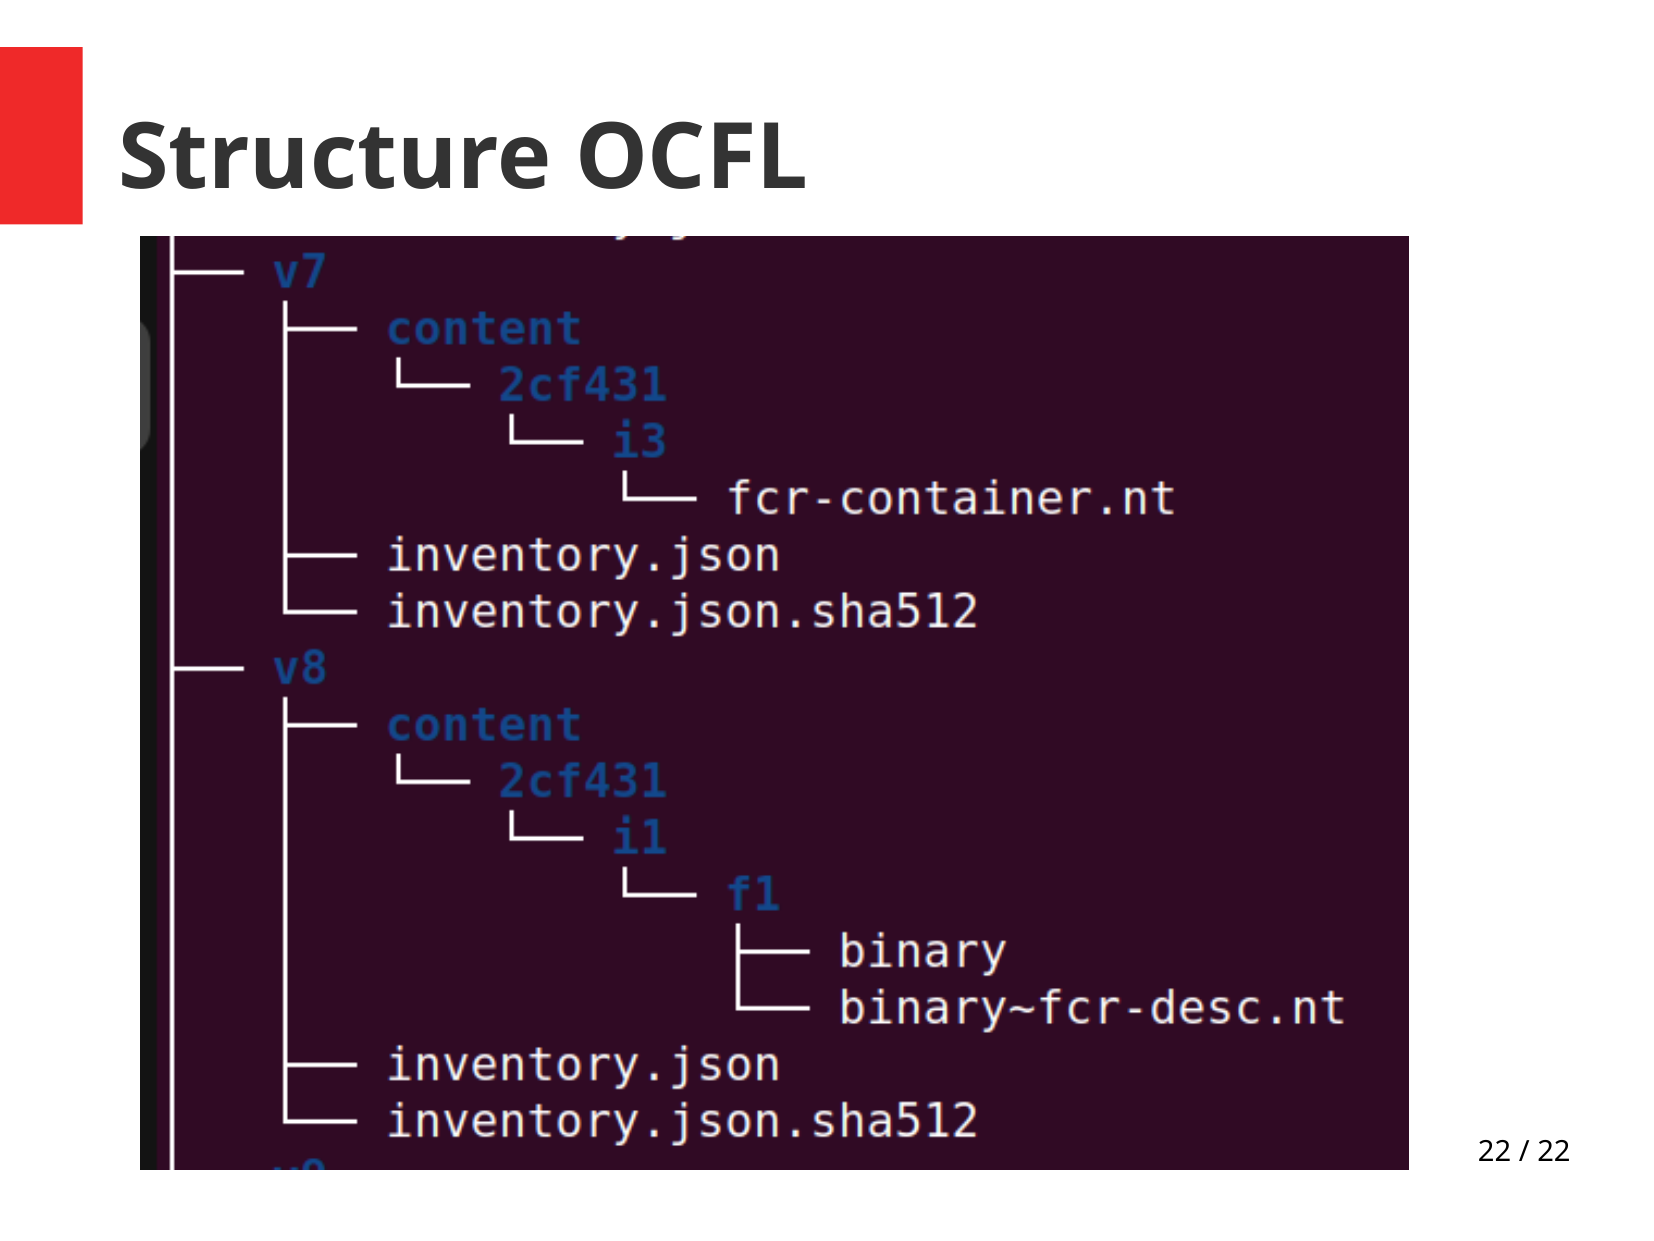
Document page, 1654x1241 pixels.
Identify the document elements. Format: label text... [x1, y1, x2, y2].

title Structure OCFL [118, 49, 1571, 257]
picture [140, 236, 1409, 1170]
